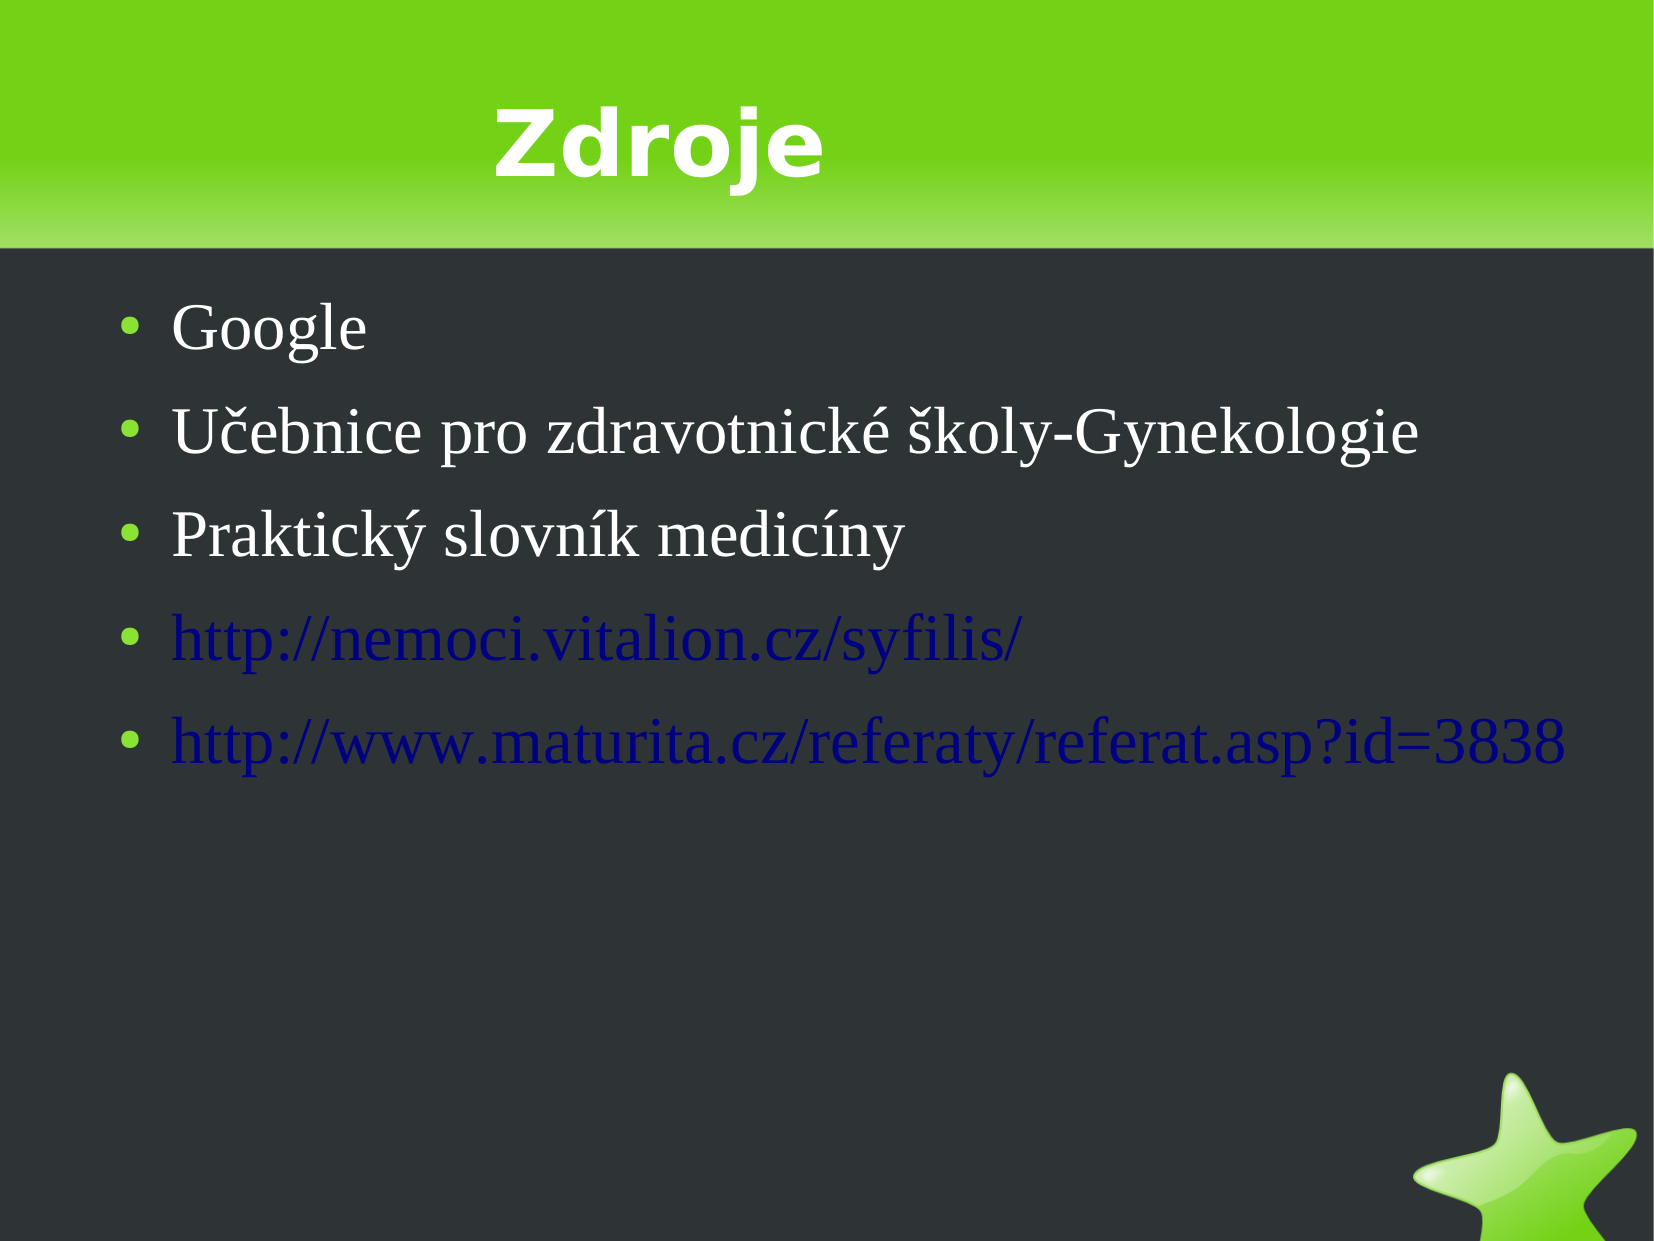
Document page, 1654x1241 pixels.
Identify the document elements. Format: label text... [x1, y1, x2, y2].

list Google Učebnice pro zdravotnické školy-Gynekologie Praktický slovník medicíny http://nemoci.vitalion.cz/syfilis/ http://www.maturita.cz/referaty/referat.asp?id=3838 [82, 290, 1571, 1109]
picture [0, 0, 1654, 1241]
title Zdroje [76, 41, 1565, 249]
